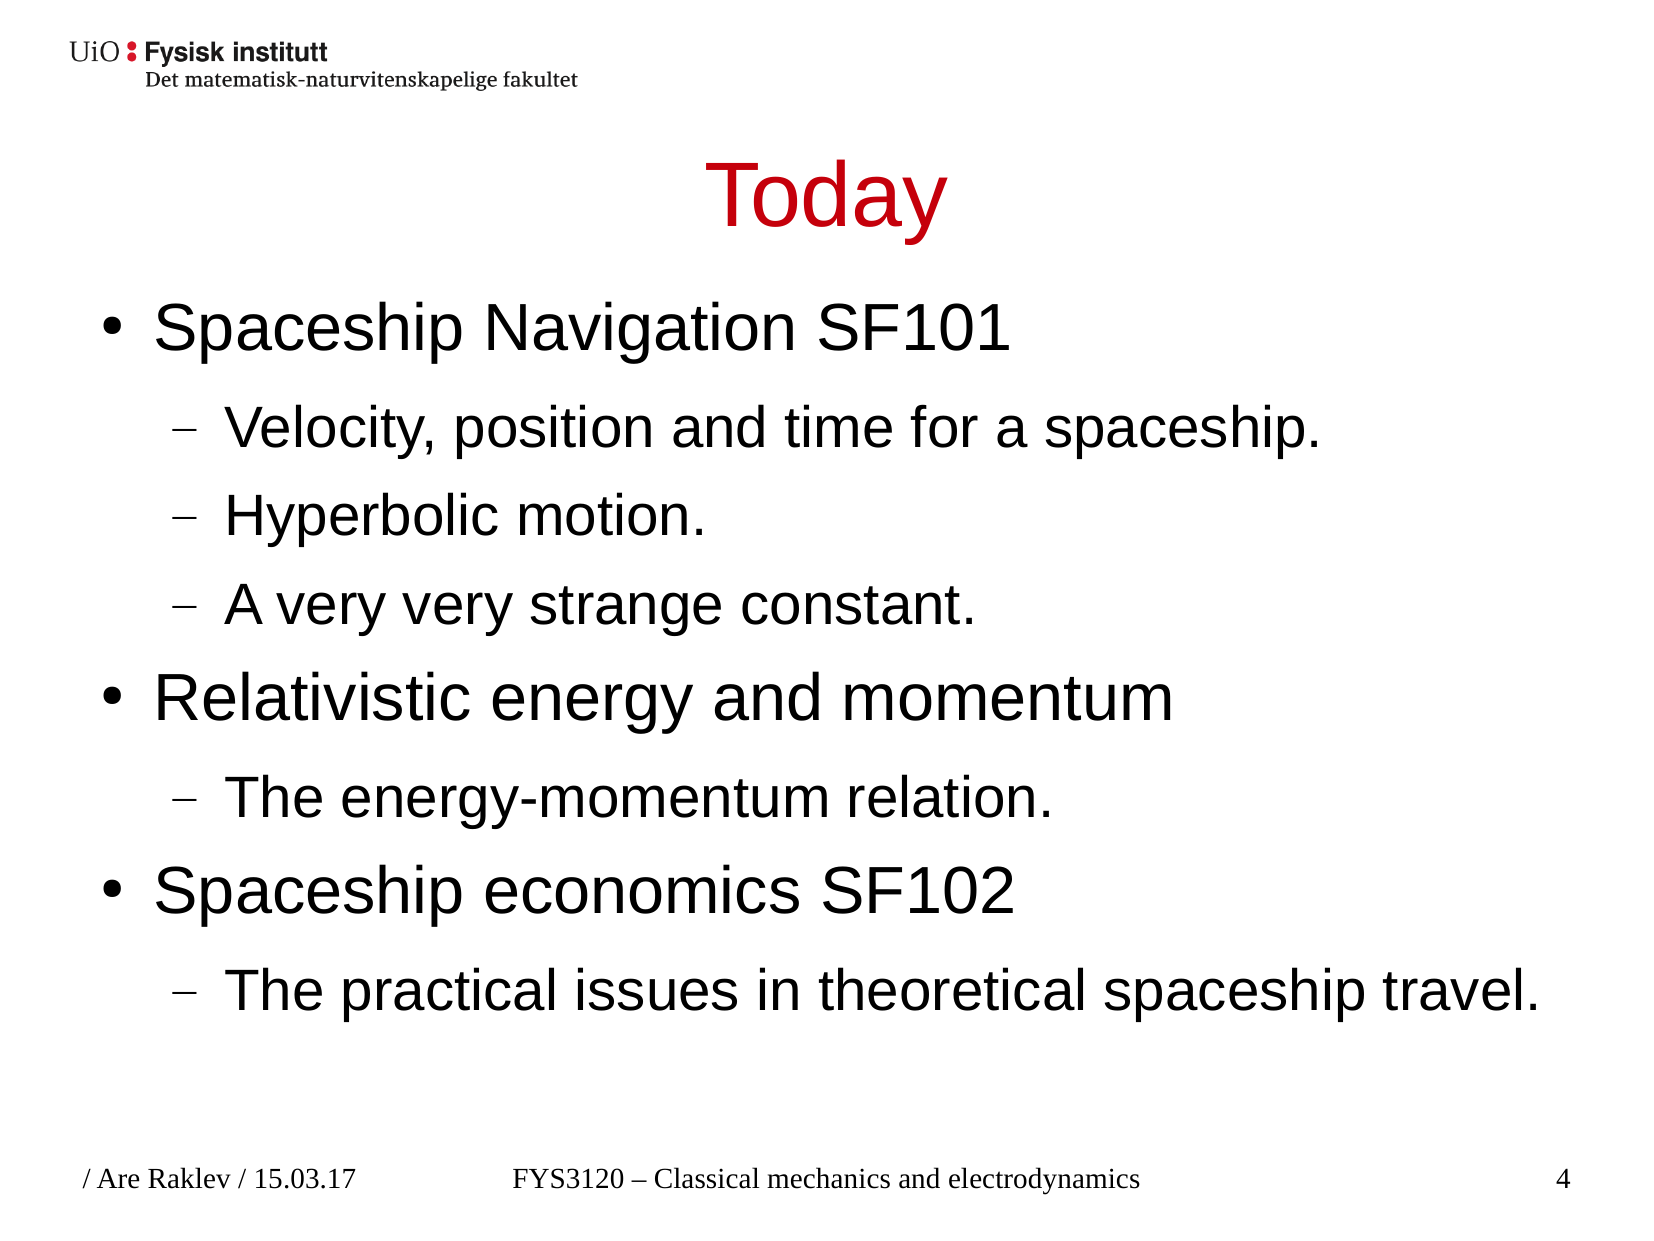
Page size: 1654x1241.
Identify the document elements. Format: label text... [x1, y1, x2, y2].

title Today [82, 90, 1571, 290]
list Spaceship Navigation SF101 Velocity, position and time for a spaceship. Hyperbolic motion. A very very strange constant. Relativistic energy and momentum The energy-momentum relation. Spaceship economics SF102 The practical issues in theoretical spaceship travel. [82, 290, 1571, 1094]
picture [68, 37, 581, 93]
